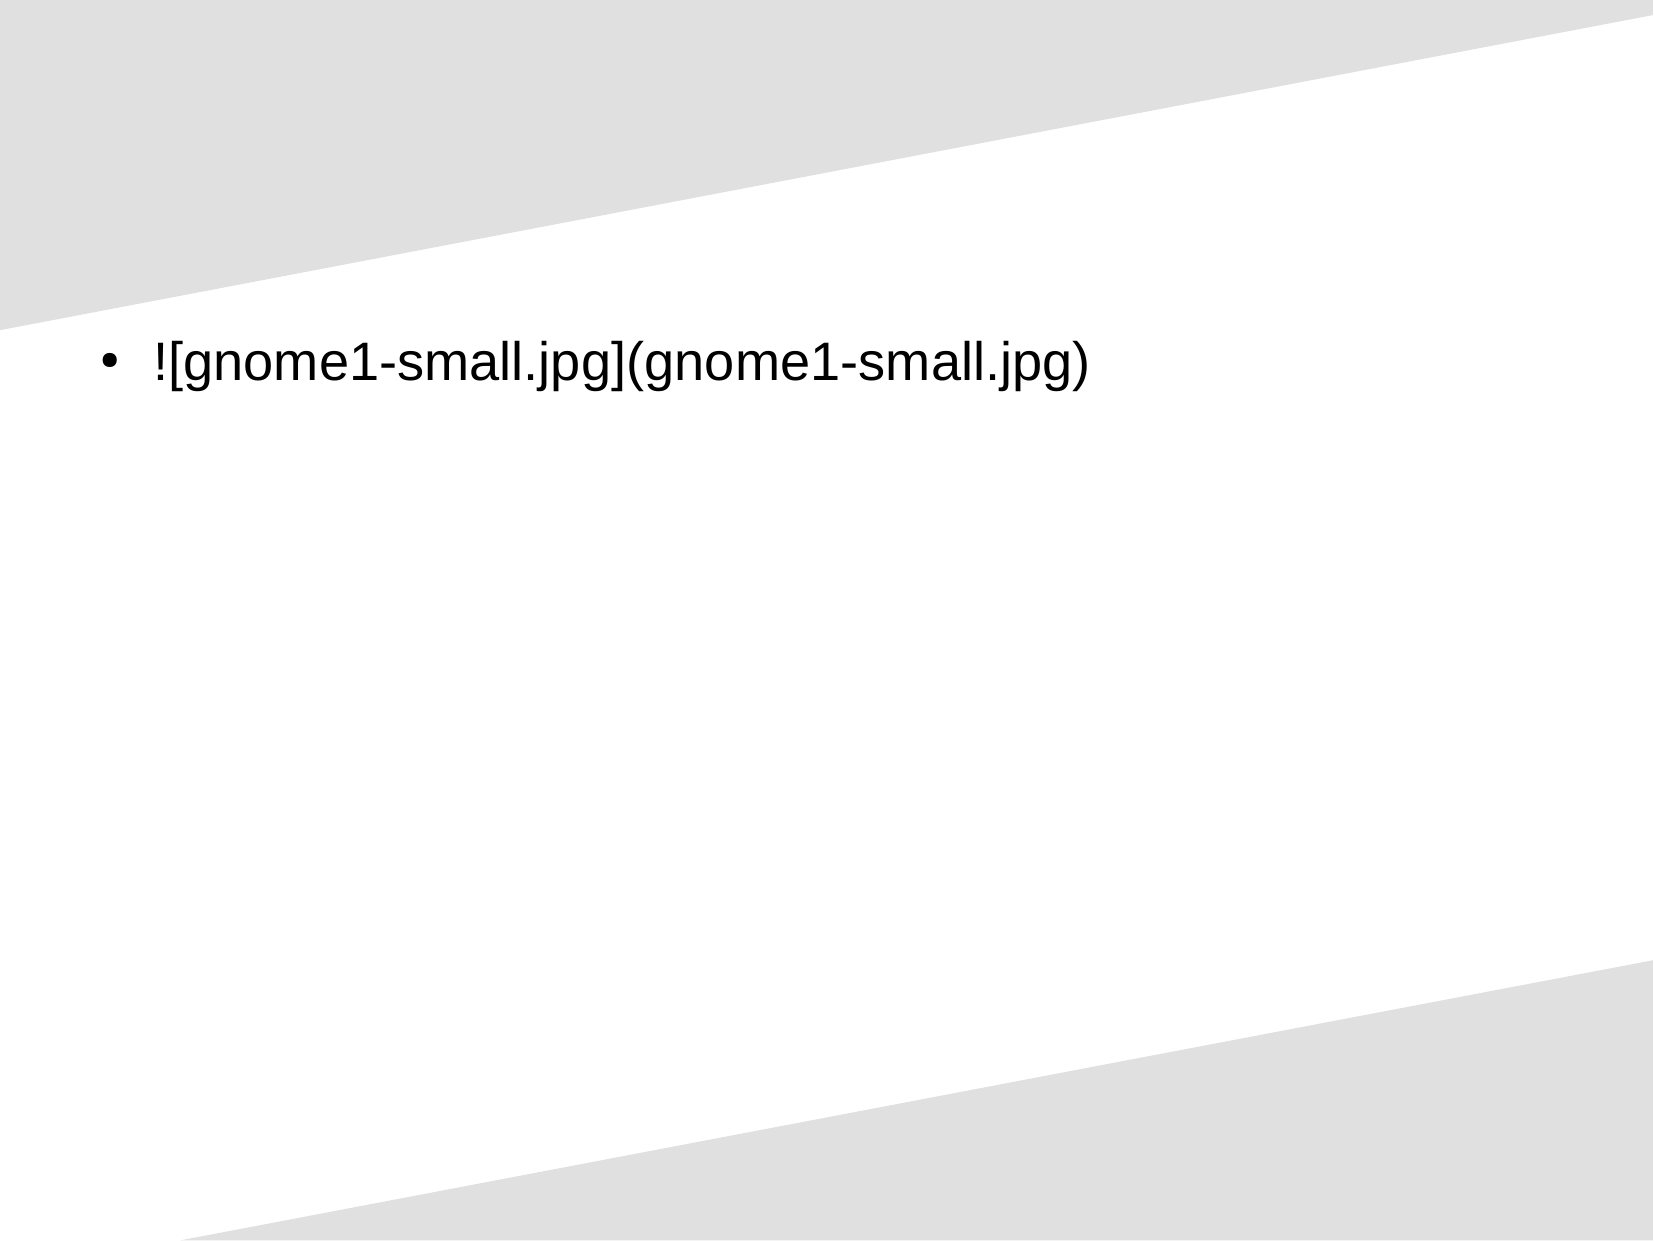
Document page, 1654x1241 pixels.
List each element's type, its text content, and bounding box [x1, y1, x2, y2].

list ![gnome1-small.jpg](gnome1-small.jpg) [82, 331, 1538, 1052]
